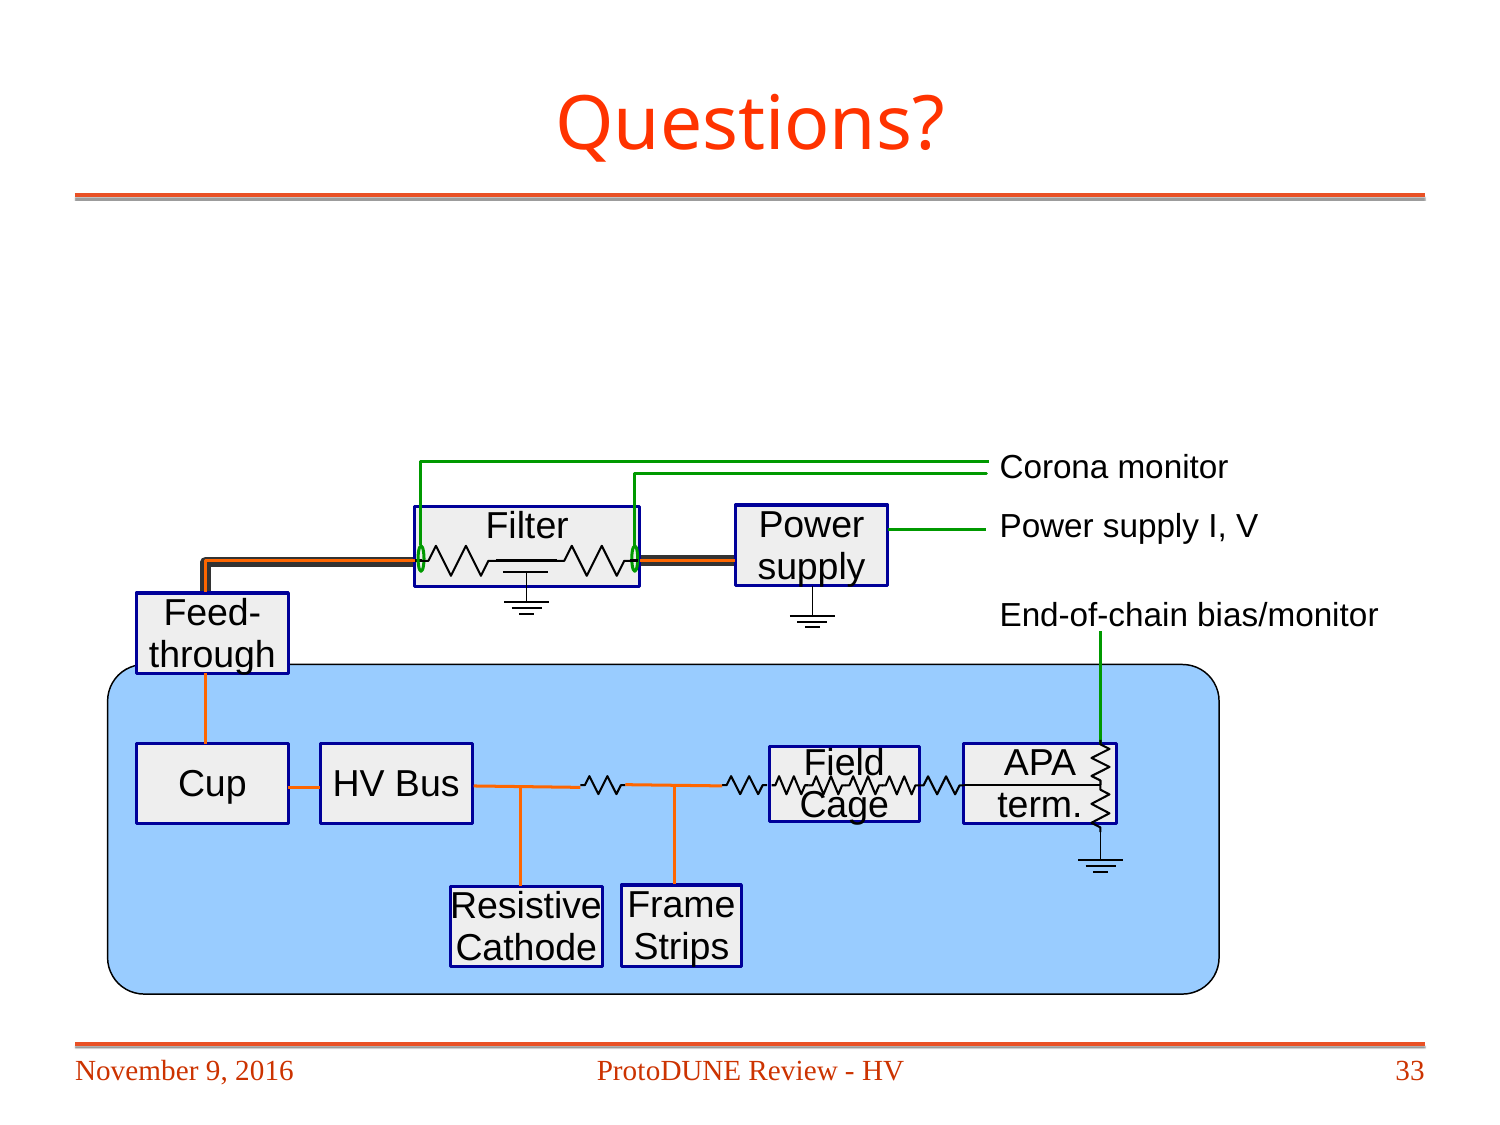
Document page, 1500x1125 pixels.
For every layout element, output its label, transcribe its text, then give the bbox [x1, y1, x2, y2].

text_box Field Cage [769, 746, 920, 822]
text_box Filter [414, 506, 419, 559]
text_box Cup [136, 743, 289, 824]
text_box APA term. [963, 743, 1105, 784]
text_box Filter [414, 550, 640, 587]
text_box [107, 664, 1220, 995]
text_box Power supply I, V [983, 499, 1276, 555]
text_box Filter [636, 506, 640, 553]
text_box HV Bus [320, 743, 473, 824]
text_box Filter [422, 506, 633, 571]
text_box Corona monitor [983, 440, 1246, 496]
text_box Frame Strips [621, 885, 742, 967]
title Questions? [75, 44, 1425, 196]
text_box Power supply [735, 504, 888, 586]
text_box APA term. [963, 786, 1106, 824]
text_box Resistive Cathode [450, 886, 603, 967]
text_box Feed- through [136, 592, 289, 674]
text_box End-of-chain bias/monitor [983, 587, 1453, 643]
text_box APA term. [1096, 743, 1117, 824]
